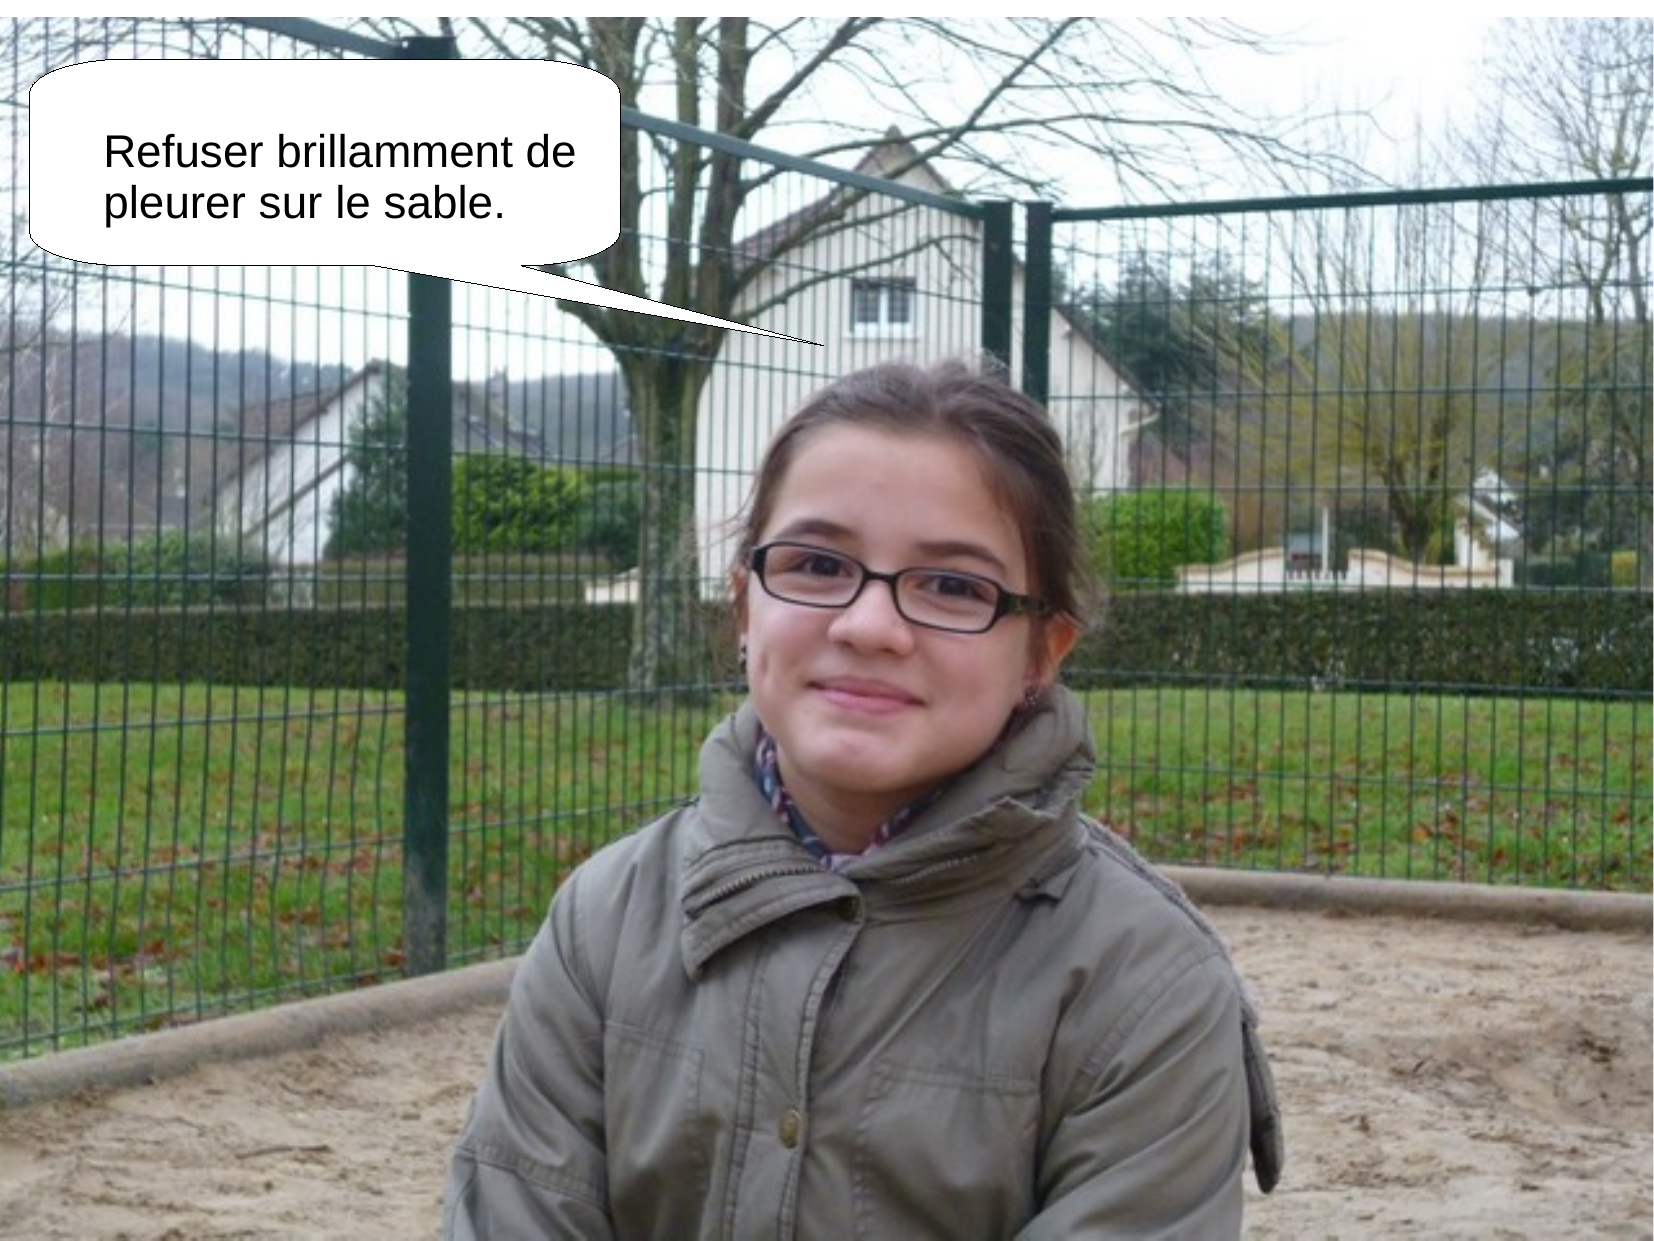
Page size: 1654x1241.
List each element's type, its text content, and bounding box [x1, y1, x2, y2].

picture [0, 17, 1654, 1241]
text_box Refuser brillamment de pleurer sur le sable. [88, 118, 592, 235]
text_box [29, 59, 824, 346]
